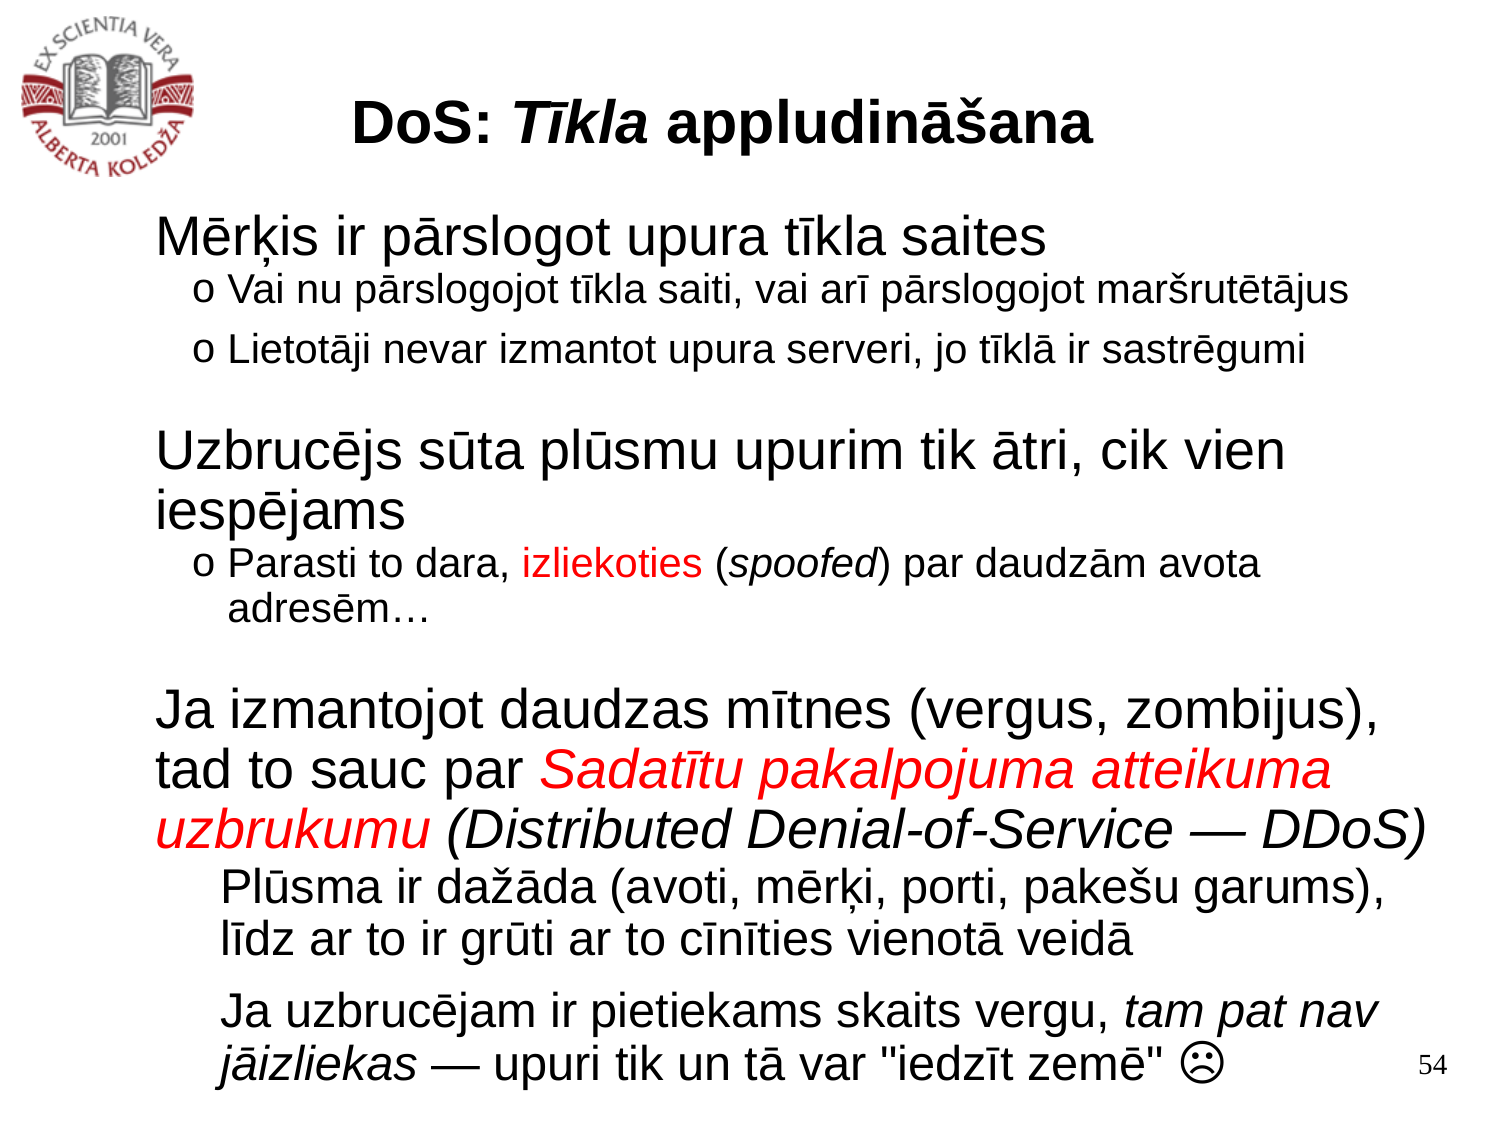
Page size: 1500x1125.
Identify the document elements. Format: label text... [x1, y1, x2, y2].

title DoS: Tīkla appludināšana [50, 62, 1374, 175]
picture [21, 16, 194, 177]
list Mērķis ir pārslogot upura tīkla saites Vai nu pārslogojot tīkla saiti, vai arī pārslogojot maršrutētājus Lietotāji nevar izmantot upura serveri, jo tīklā ir sastrēgumi Uzbrucējs sūta plūsmu upurim tik ātri, cik vien iespējams Parasti to dara, izliekoties (spoofed) par daudzām avota adresēm… Ja izmantojot daudzas mītnes (vergus, zombijus), tad to sauc par Sadatītu pakalpojuma atteikuma uzbrukumu (Distributed Denial-of-Service — DDoS) Plūsma ir dažāda (avoti, mērķi, porti, pakešu garums), līdz ar to ir grūti ar to cīnīties vienotā veidā Ja uzbrucējam ir pietiekams skaits vergu, tam pat nav jāizliekas — upuri tik un tā var "iedzīt zemē" ☹ [74, 200, 1463, 1101]
